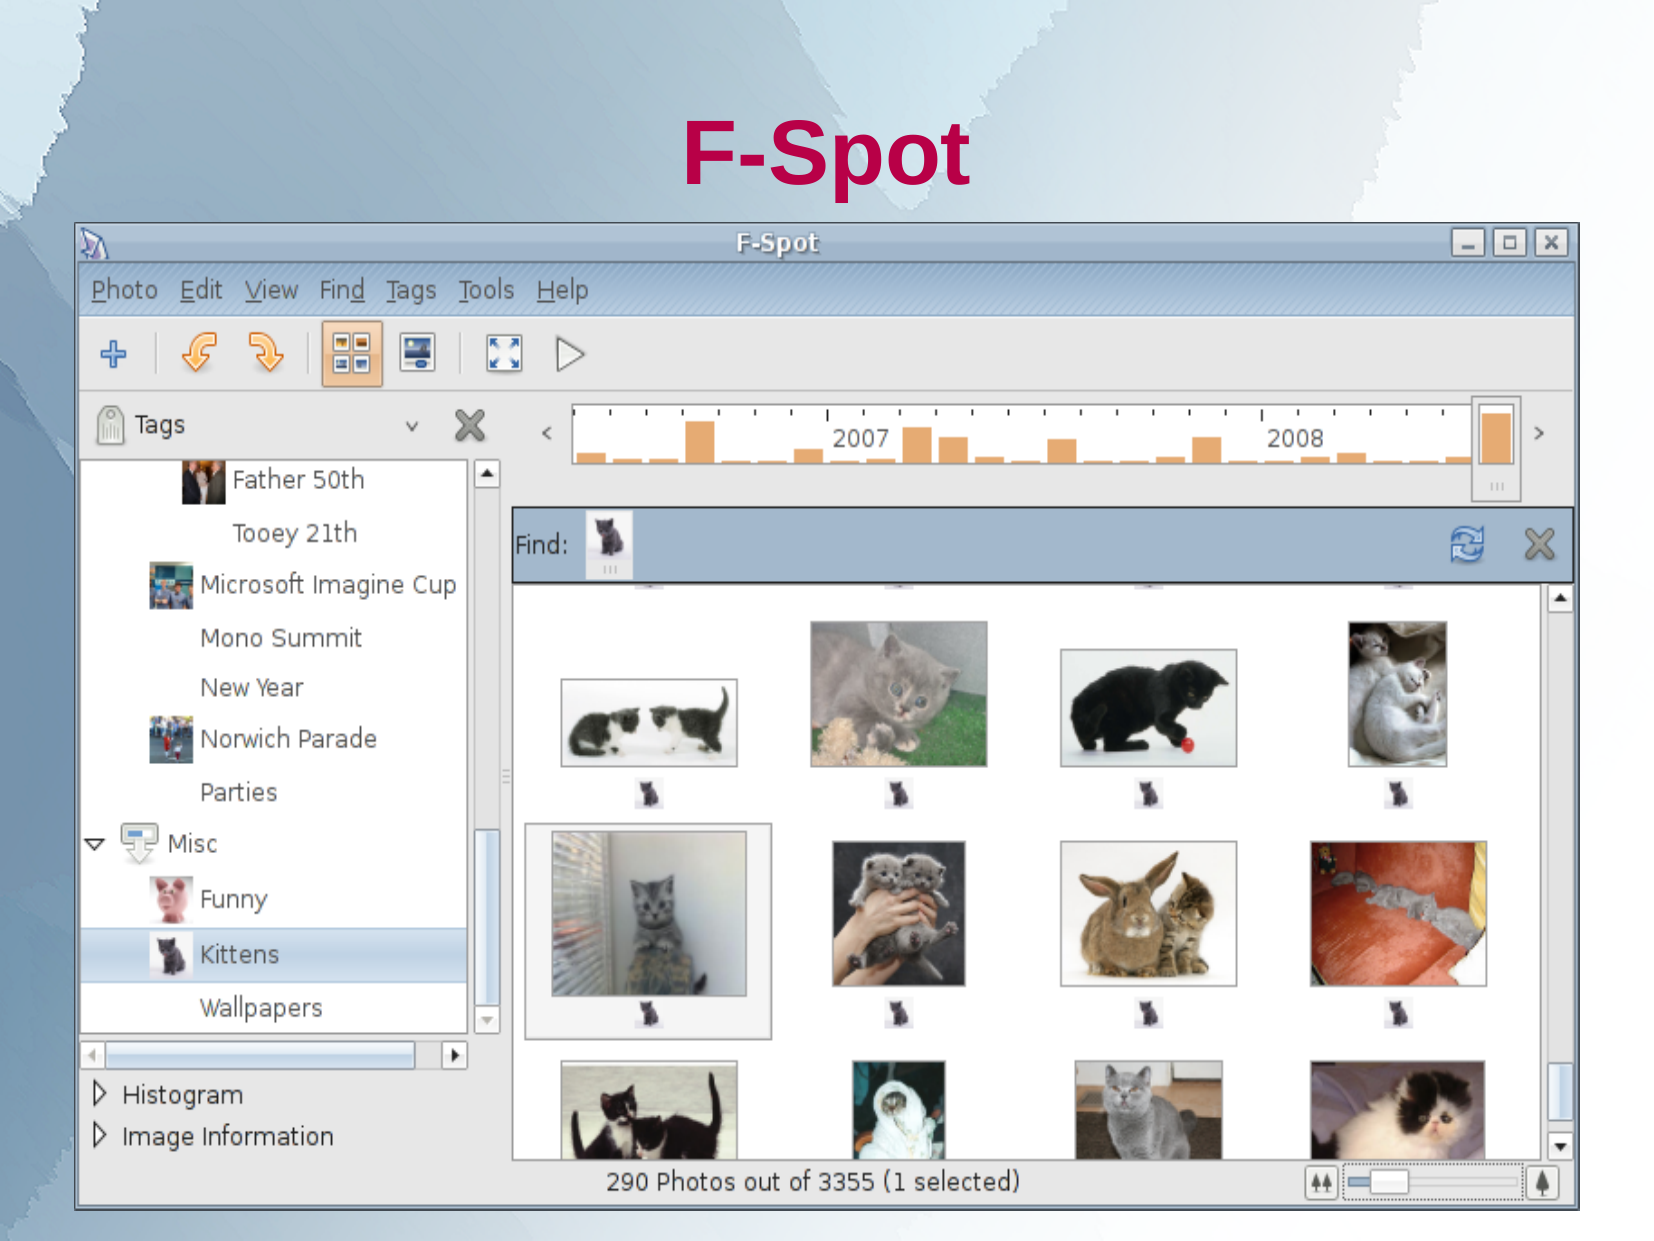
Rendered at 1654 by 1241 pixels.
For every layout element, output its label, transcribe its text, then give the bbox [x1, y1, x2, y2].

title F-Spot [82, 56, 1571, 222]
picture [0, 0, 1654, 1241]
